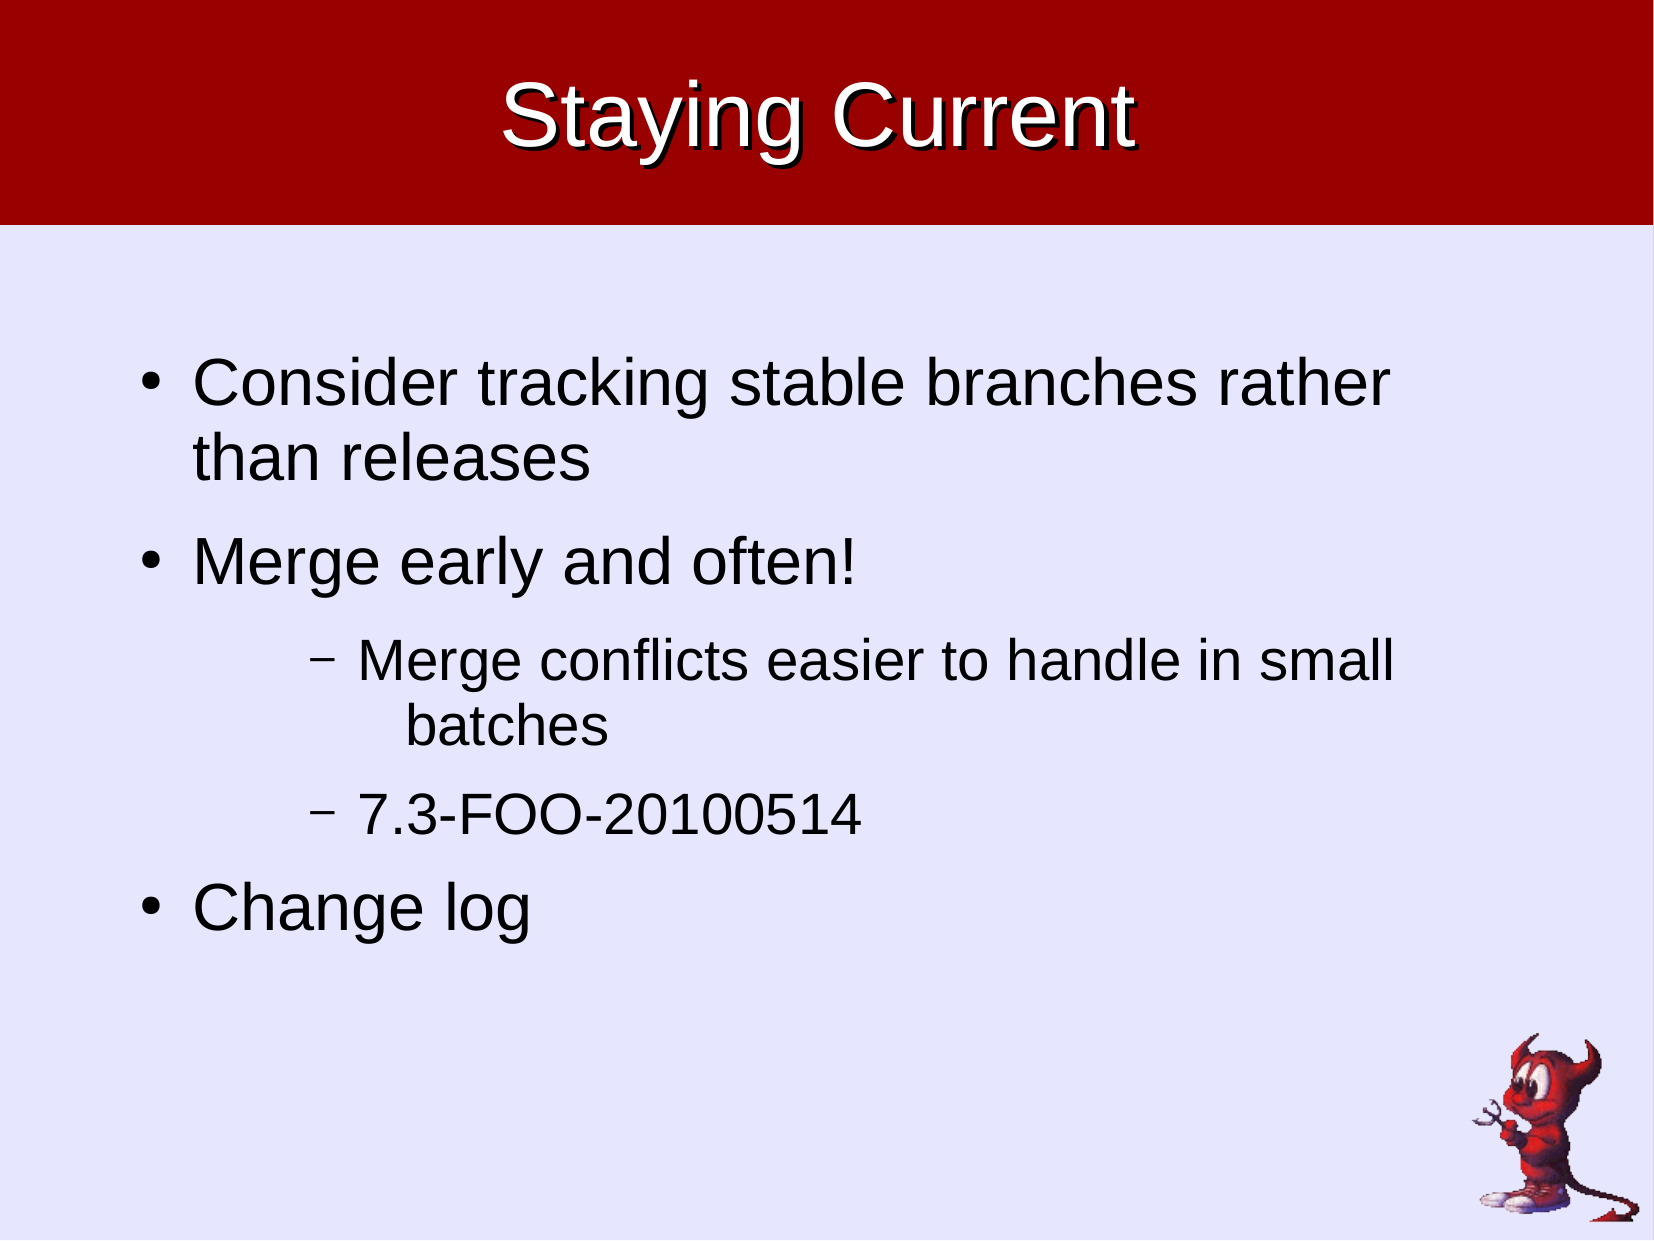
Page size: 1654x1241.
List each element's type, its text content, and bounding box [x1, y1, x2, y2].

picture [1464, 1030, 1643, 1227]
title Staying Current [112, 11, 1525, 219]
list Consider tracking stable branches rather than releases Merge early and often! Merge conflicts easier to handle in small batches 7.3-FOO-20100514 Change log [121, 344, 1534, 1127]
